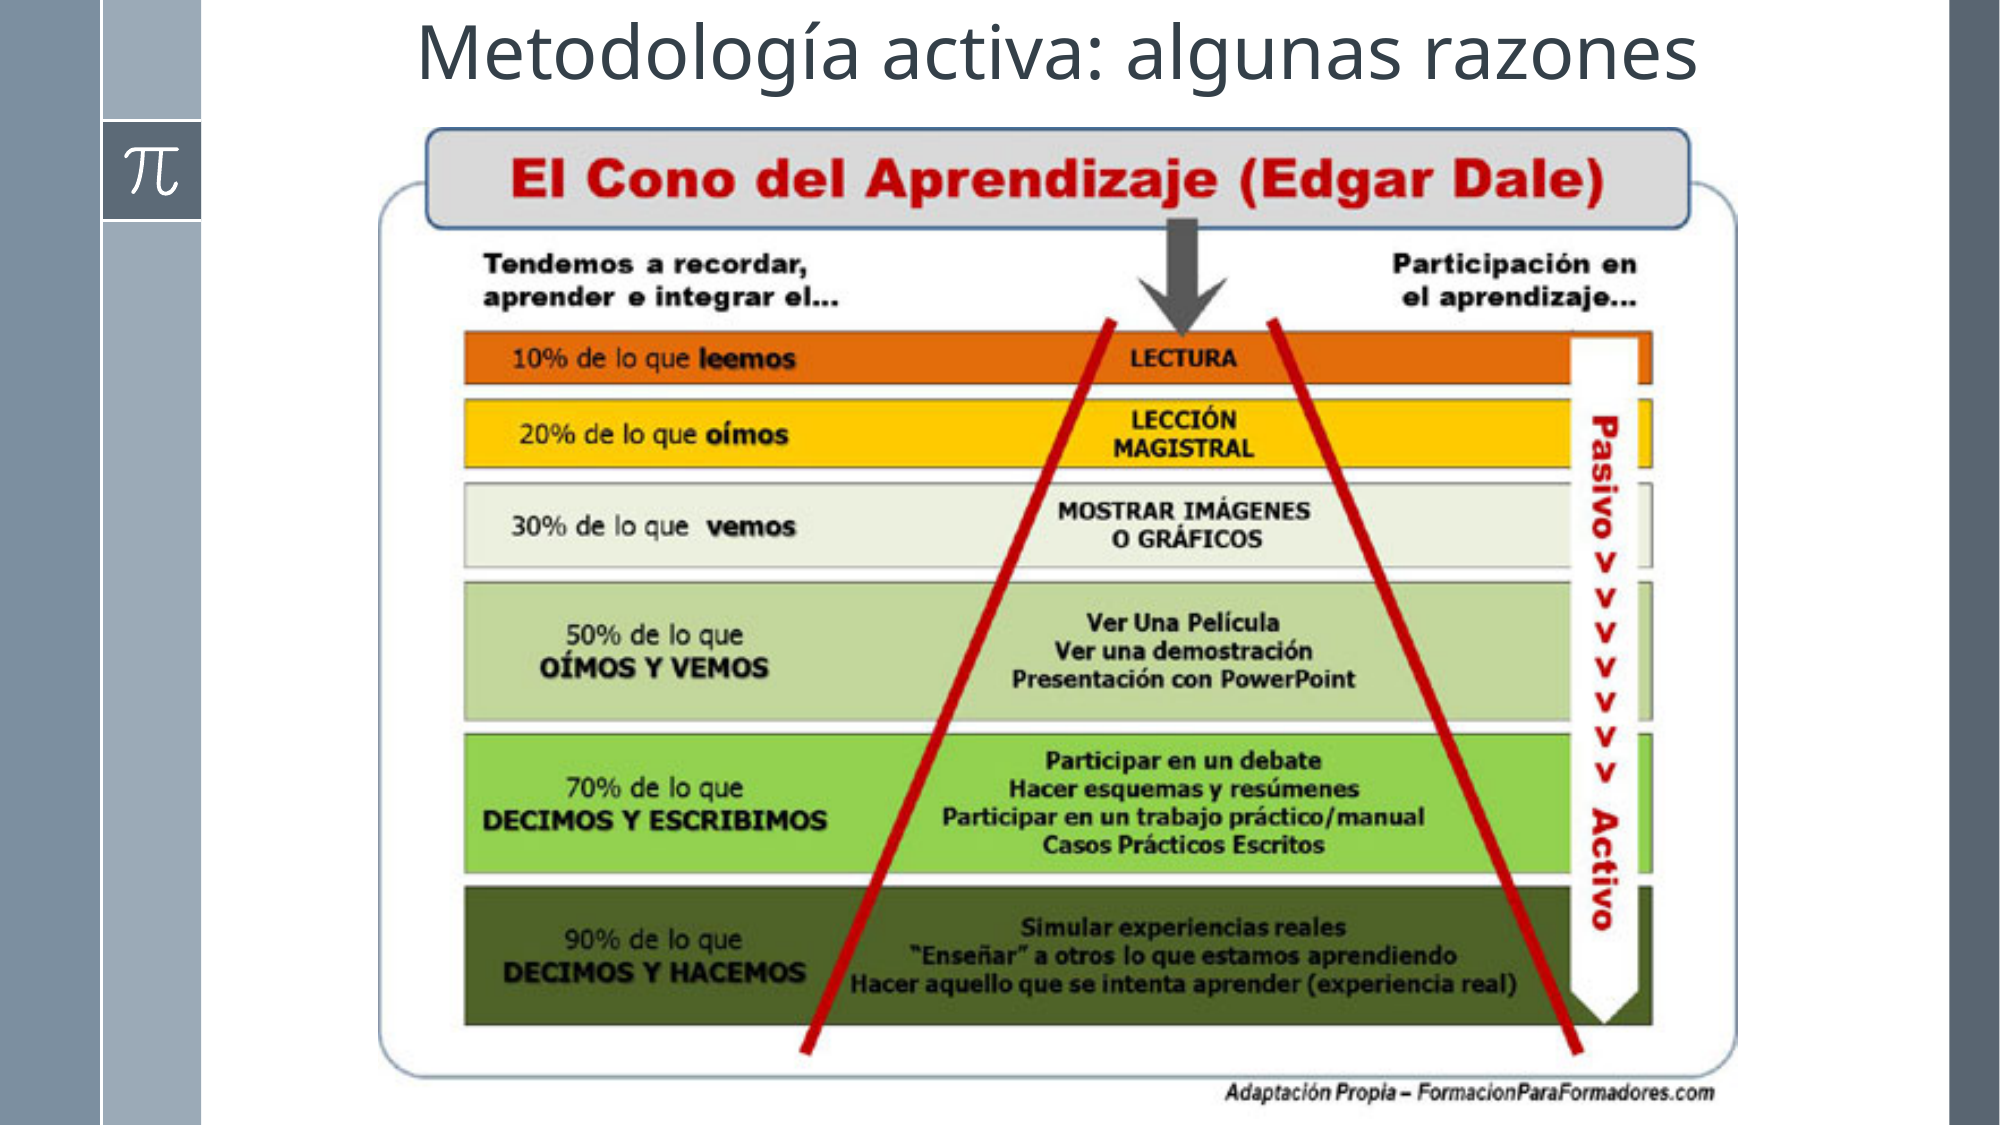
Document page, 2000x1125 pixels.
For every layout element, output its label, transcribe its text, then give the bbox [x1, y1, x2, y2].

title Metodología activa: algunas razones [255, 7, 1861, 126]
picture [378, 127, 1738, 1119]
